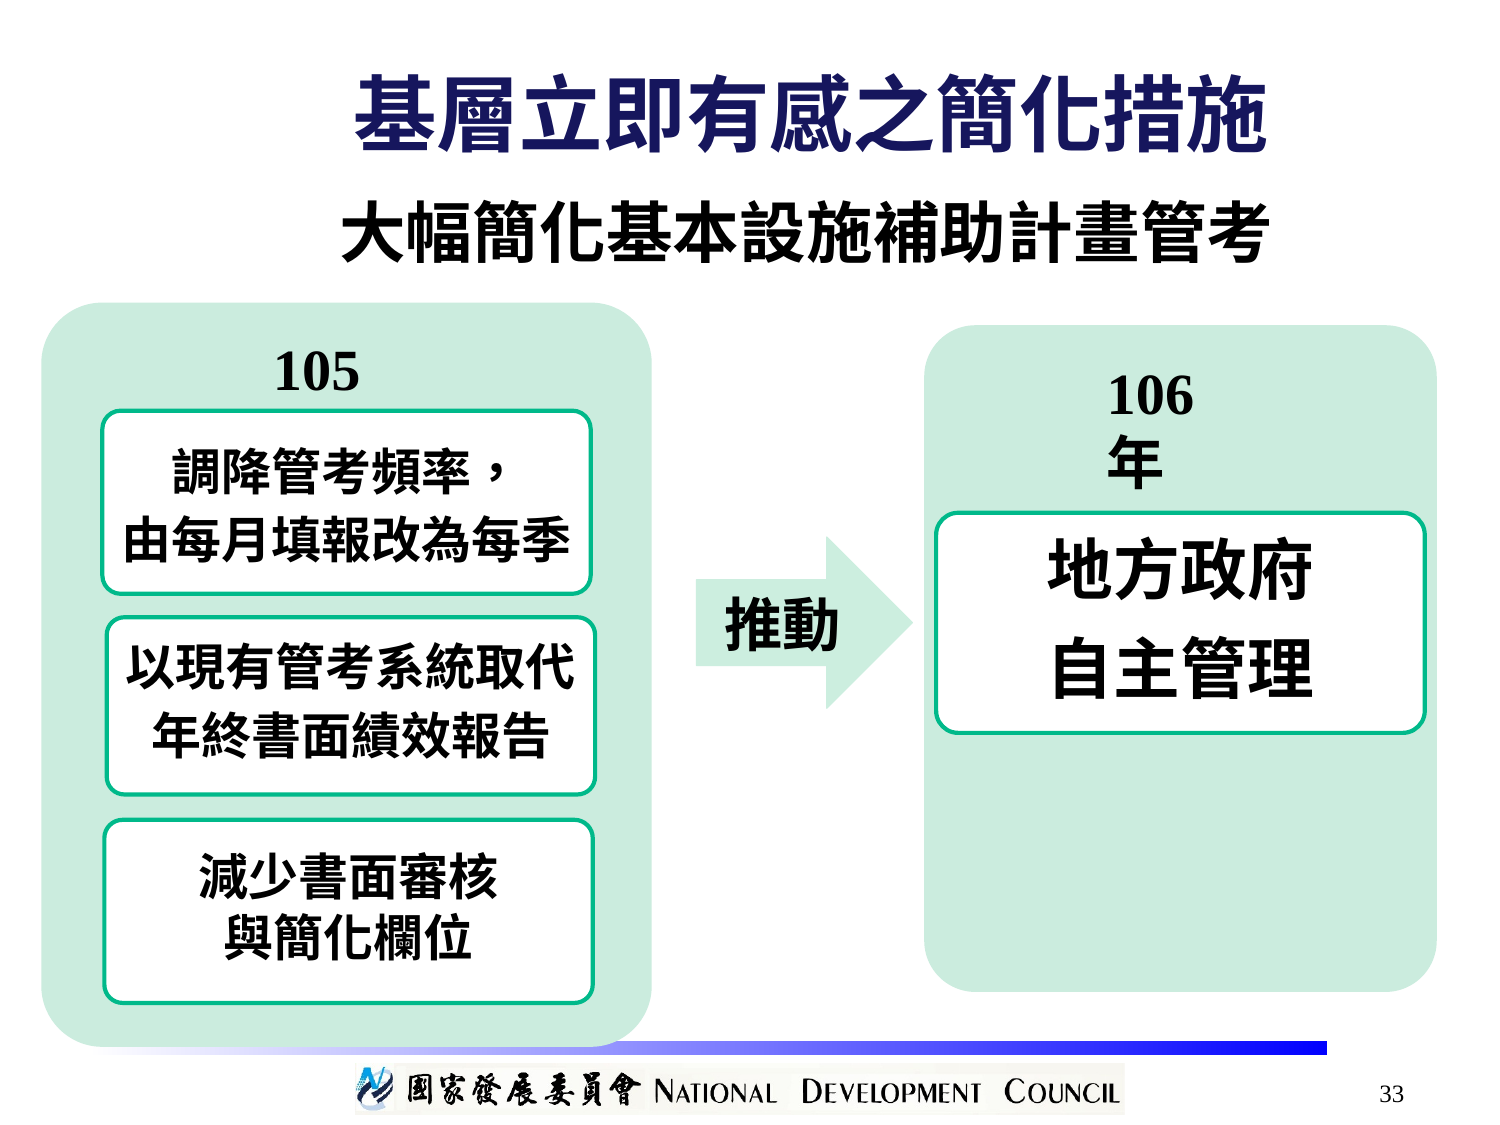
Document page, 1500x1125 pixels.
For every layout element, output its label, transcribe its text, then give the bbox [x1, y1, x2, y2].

text_box [41, 302, 652, 1047]
text_box [1364, 1070, 1490, 1106]
text_box 調降管考頻率， 由每月填報改為每季 [107, 417, 586, 604]
text_box 地方政府 自主管理 [941, 519, 1420, 726]
text_box [924, 325, 1437, 992]
text_box 以現有管考系統取代 年終書面績效報告 [106, 617, 596, 795]
text_box 106年 [1092, 349, 1268, 434]
text_box 減少書面審核 與簡化欄位 [104, 819, 593, 1003]
text_box 105年 [258, 325, 434, 410]
text_box 大幅簡化基本設施補助計畫管考 [324, 183, 1289, 278]
text_box 推動 [696, 537, 913, 709]
title 基層立即有感之簡化措施 [241, 54, 1380, 171]
